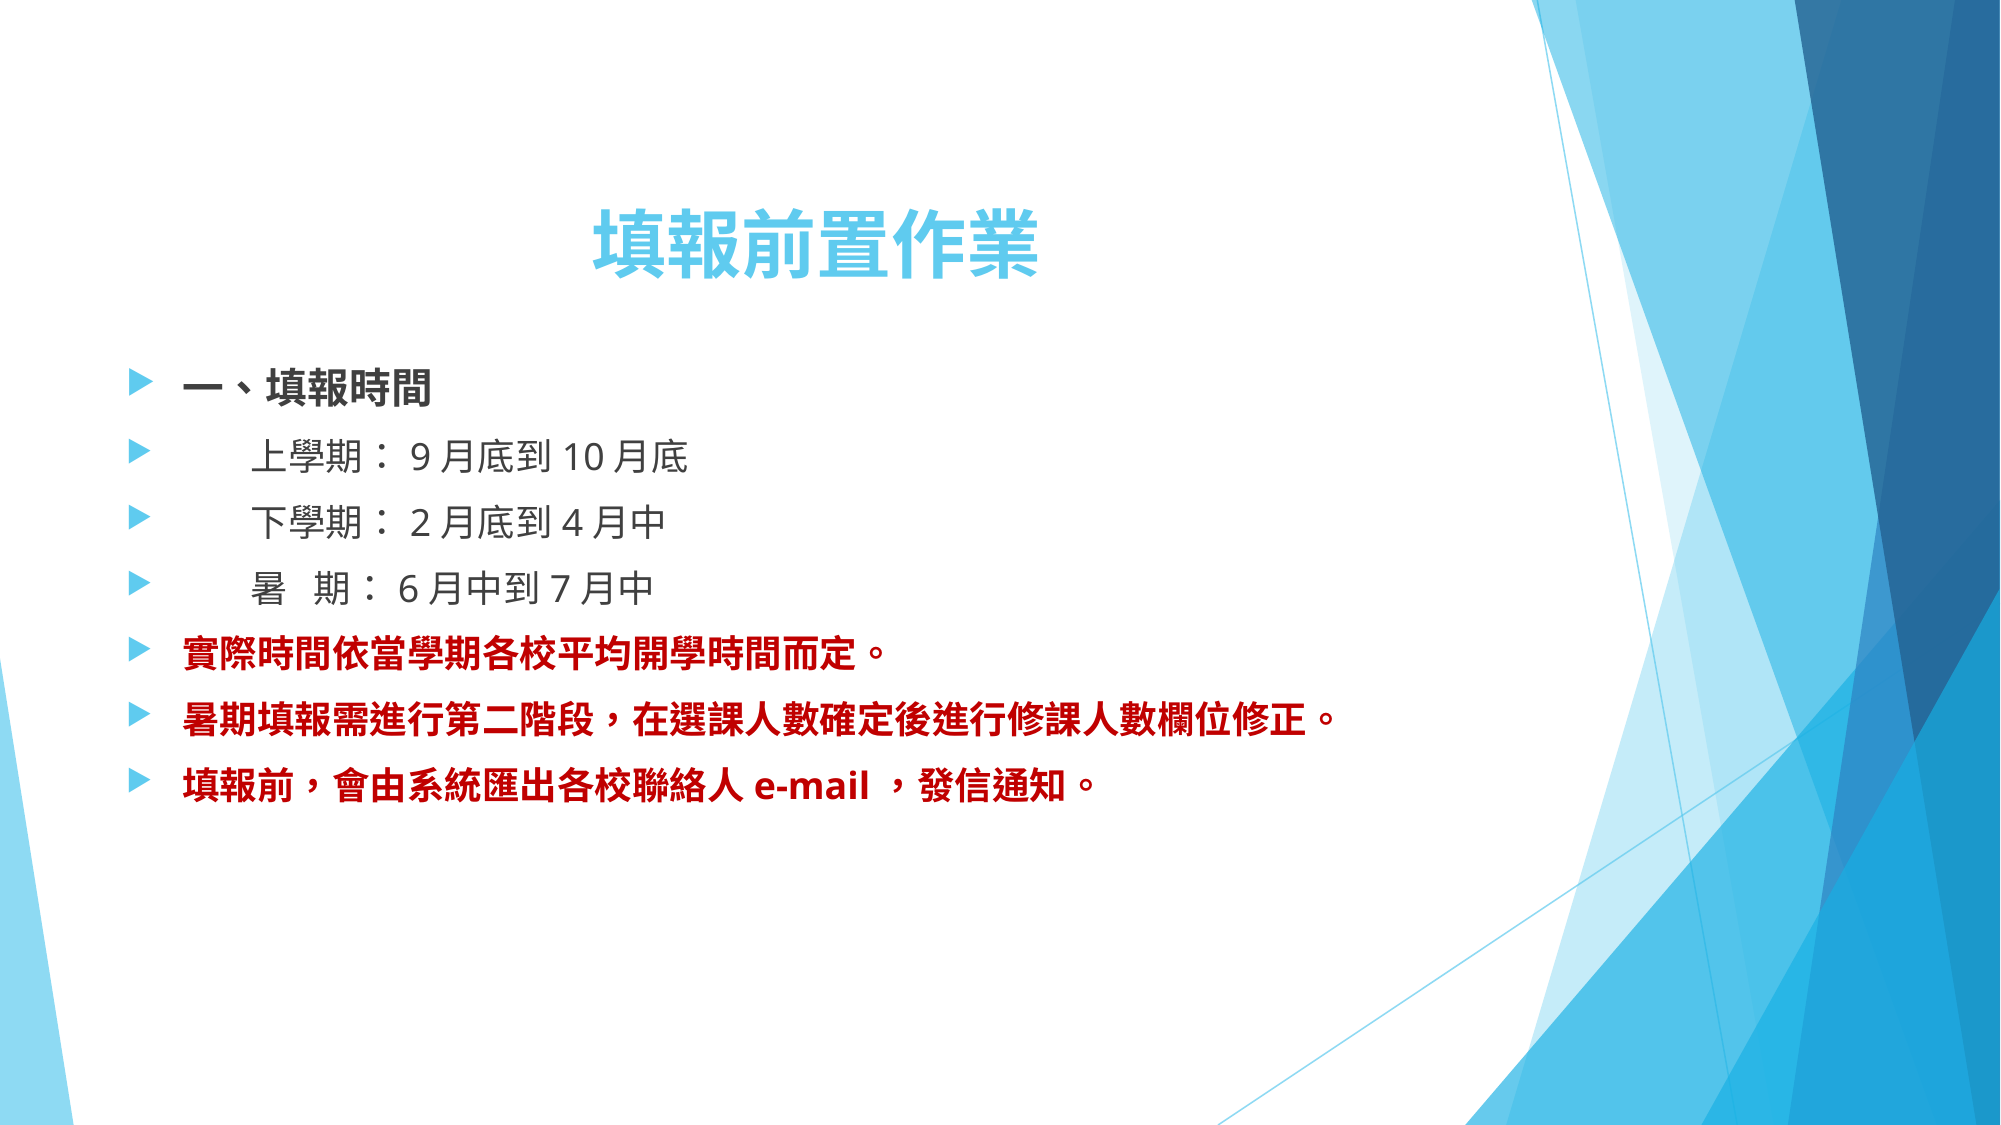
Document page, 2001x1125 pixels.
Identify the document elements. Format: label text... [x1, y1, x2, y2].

list 一、填報時間 上學期：9月底到10月底 下學期：2月底到4月中 暑 期：6月中到7月中 實際時間依當學期各校平均開學時間而定。 暑期填報需進行第二階段，在選課人數確定後進行修課人數欄位修正。 填報前，會由系統匯出各校聯絡人e-mail，發信通知。 [111, 354, 1522, 992]
title 填報前置作業 [111, 99, 1522, 317]
